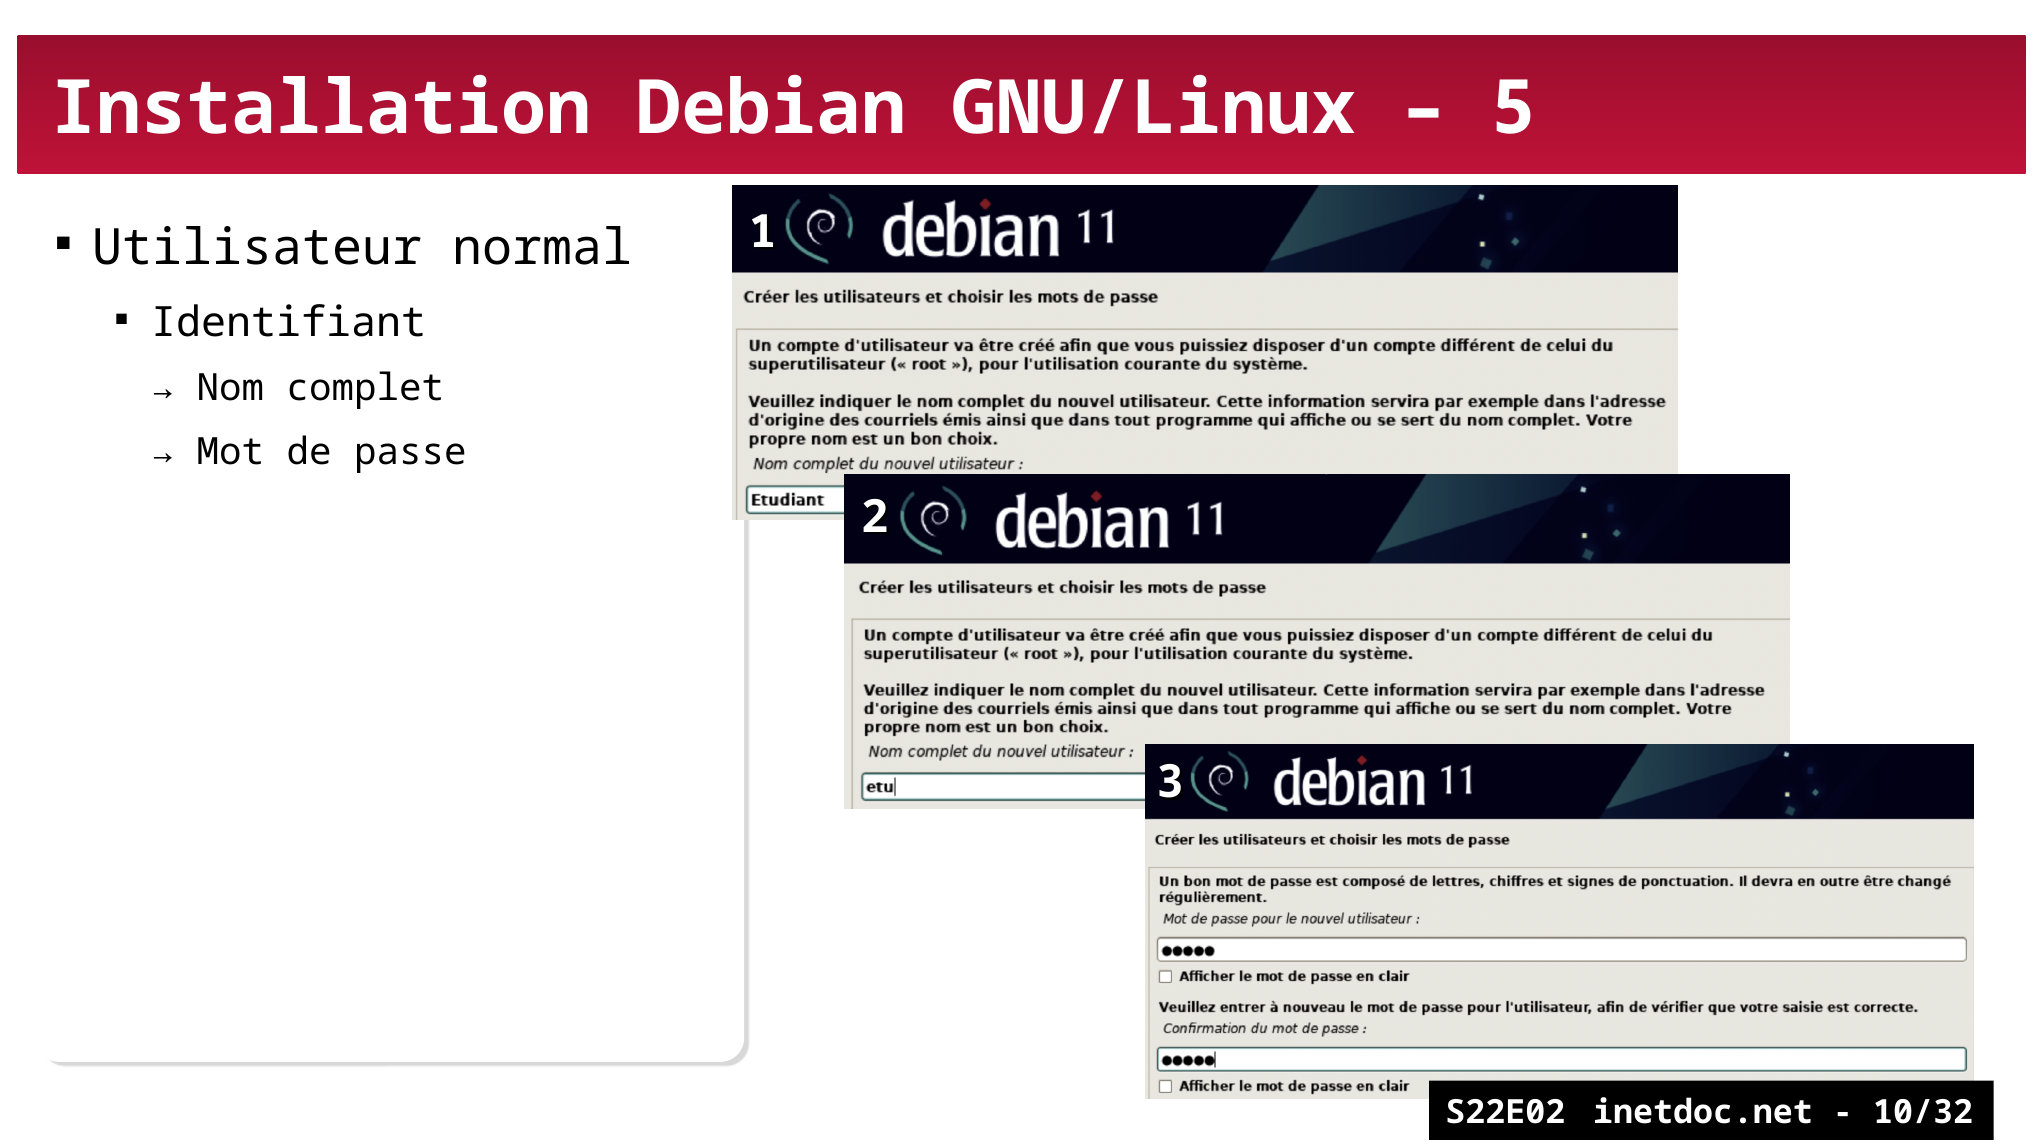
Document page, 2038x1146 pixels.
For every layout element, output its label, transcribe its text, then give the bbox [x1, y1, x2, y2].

text_box Installation Debian GNU/Linux – 5 [17, 35, 2026, 174]
text_box 2 [826, 444, 904, 585]
text_box S22E02 inetdoc.net - 32/32 [1429, 1080, 1994, 1140]
text_box 1 [714, 159, 792, 301]
text_box 3 [1122, 709, 1199, 851]
picture [732, 185, 1974, 1099]
text_box Utilisateur normal Identifiant → Nom complet → Mot de passe [35, 188, 745, 1062]
